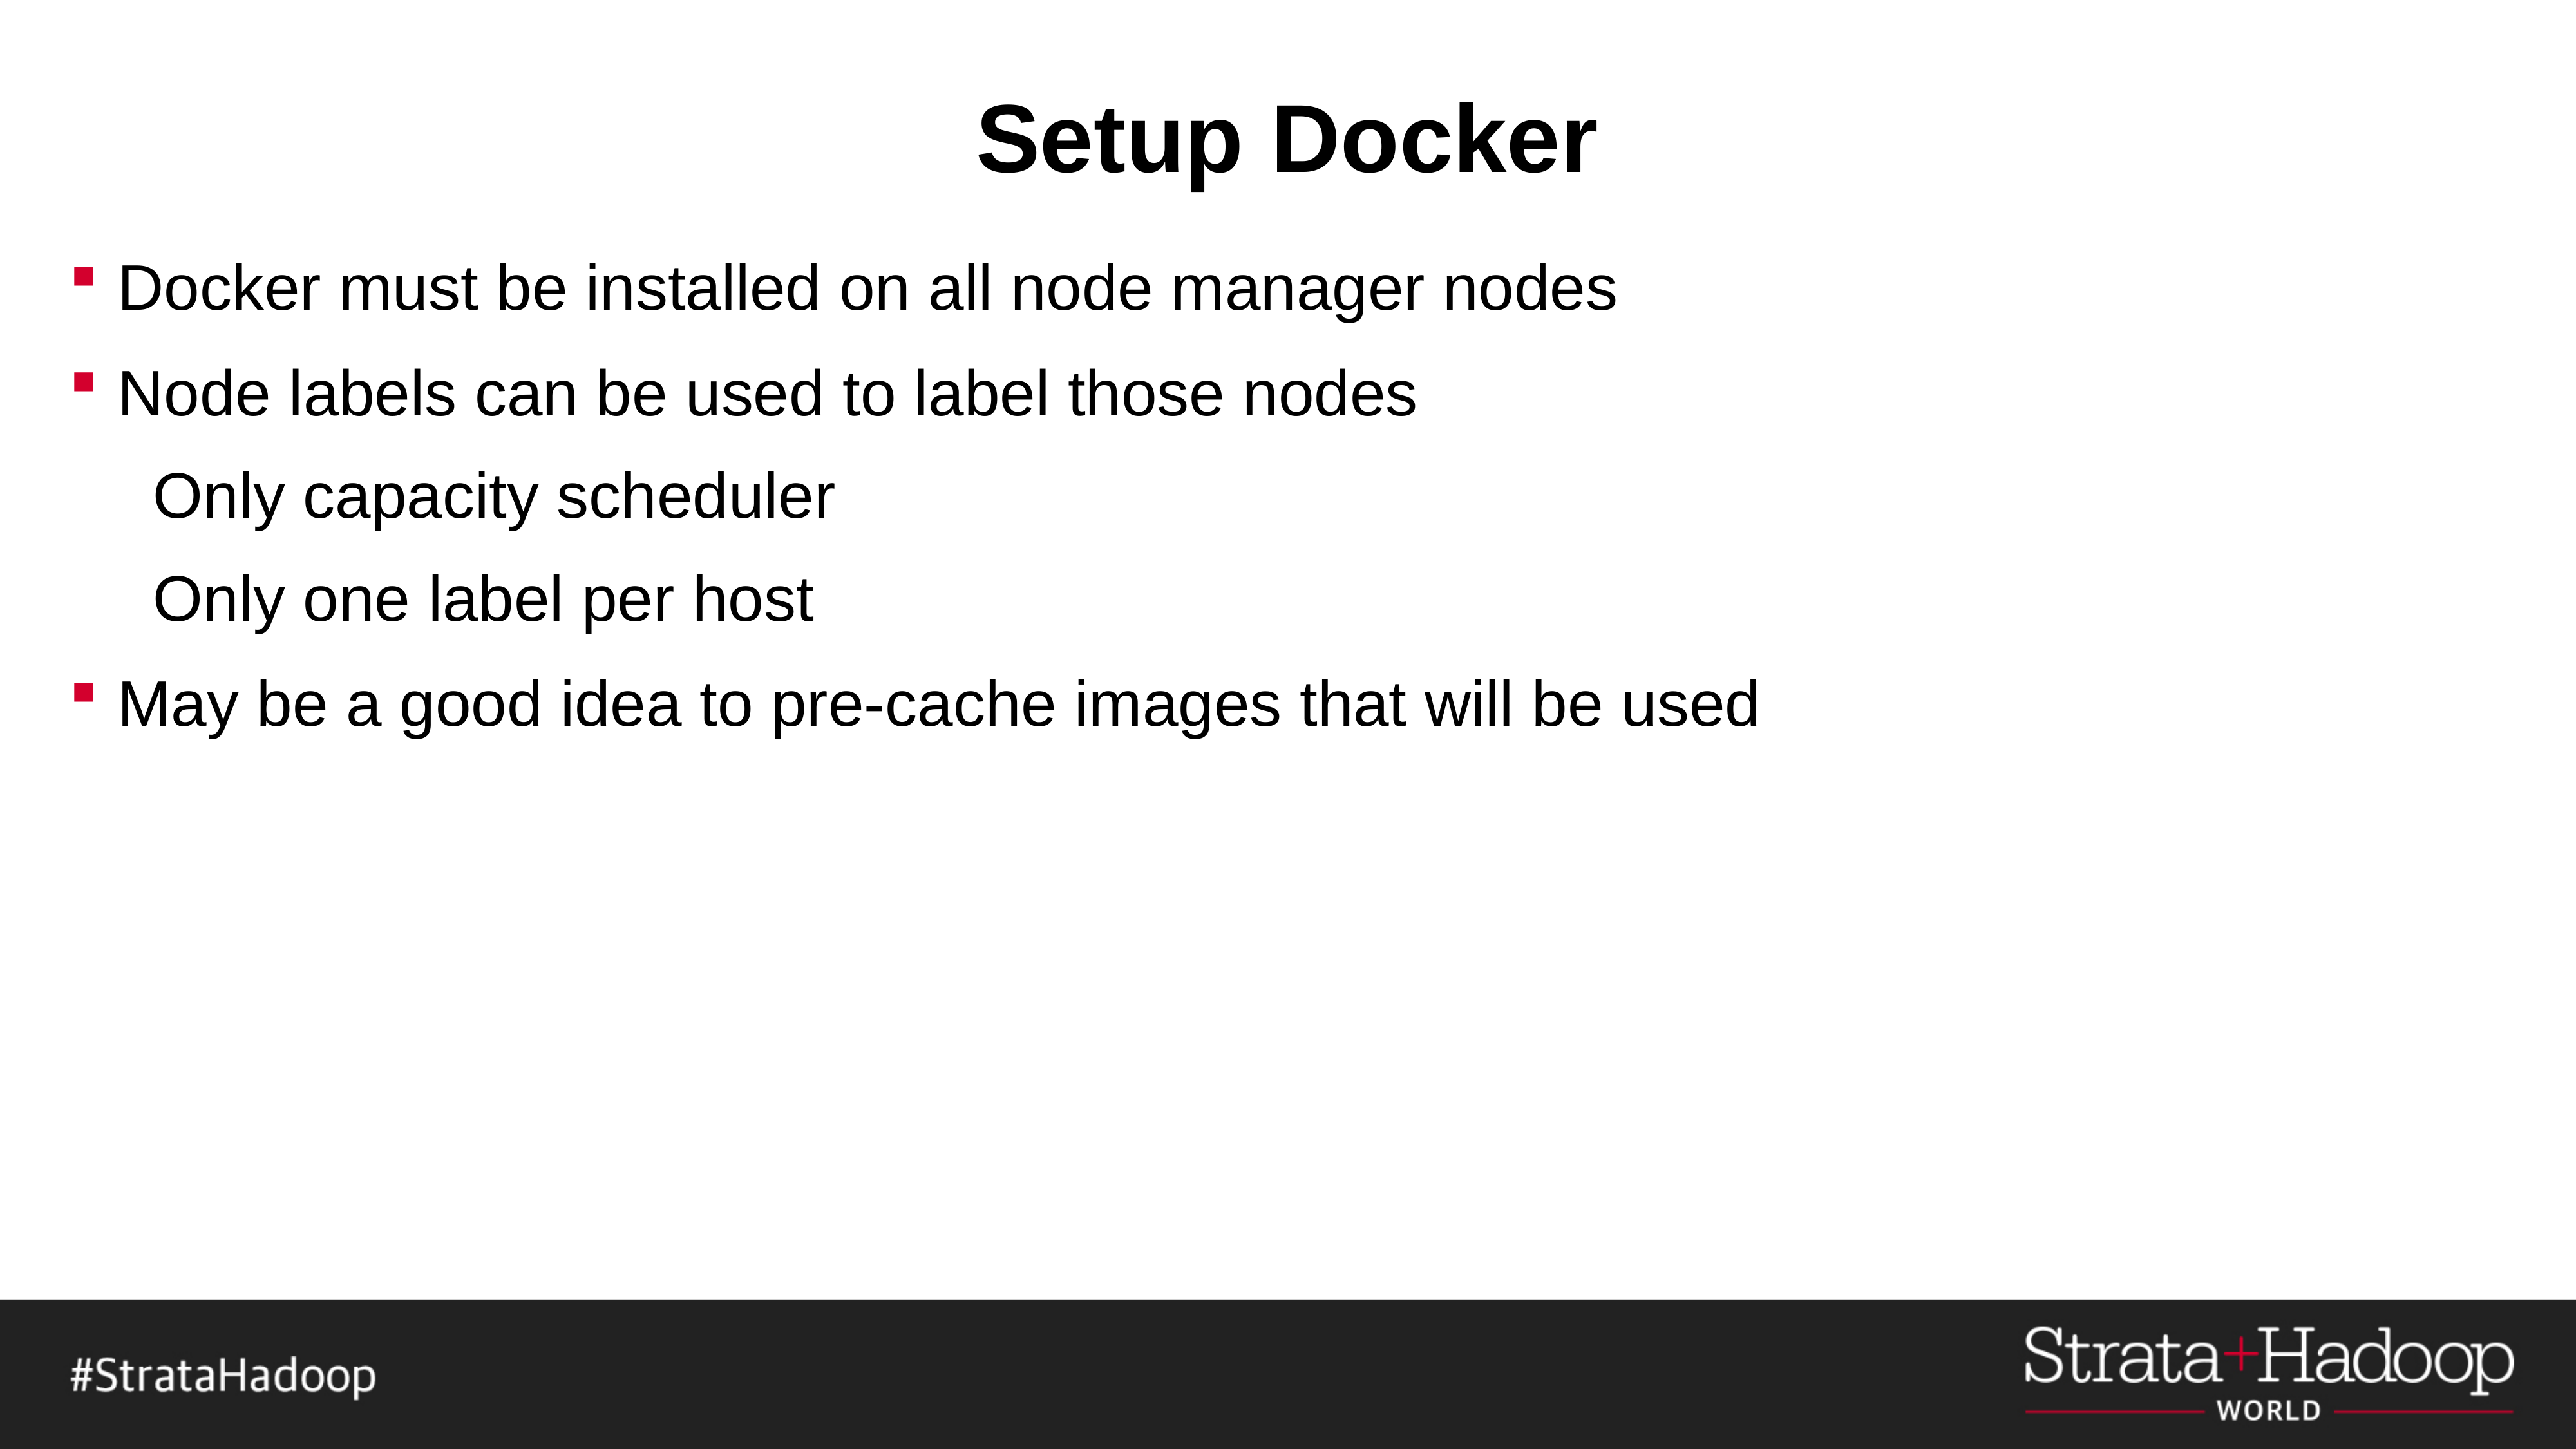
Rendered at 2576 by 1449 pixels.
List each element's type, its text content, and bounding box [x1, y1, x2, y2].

list Docker must be installed on all node manager nodes Node labels can be used to label those nodes Only capacity scheduler Only one label per host May be a good idea to pre-cache images that will be used [65, 242, 2510, 1449]
picture [0, 0, 2576, 1449]
title Setup Docker [65, 25, 2510, 242]
